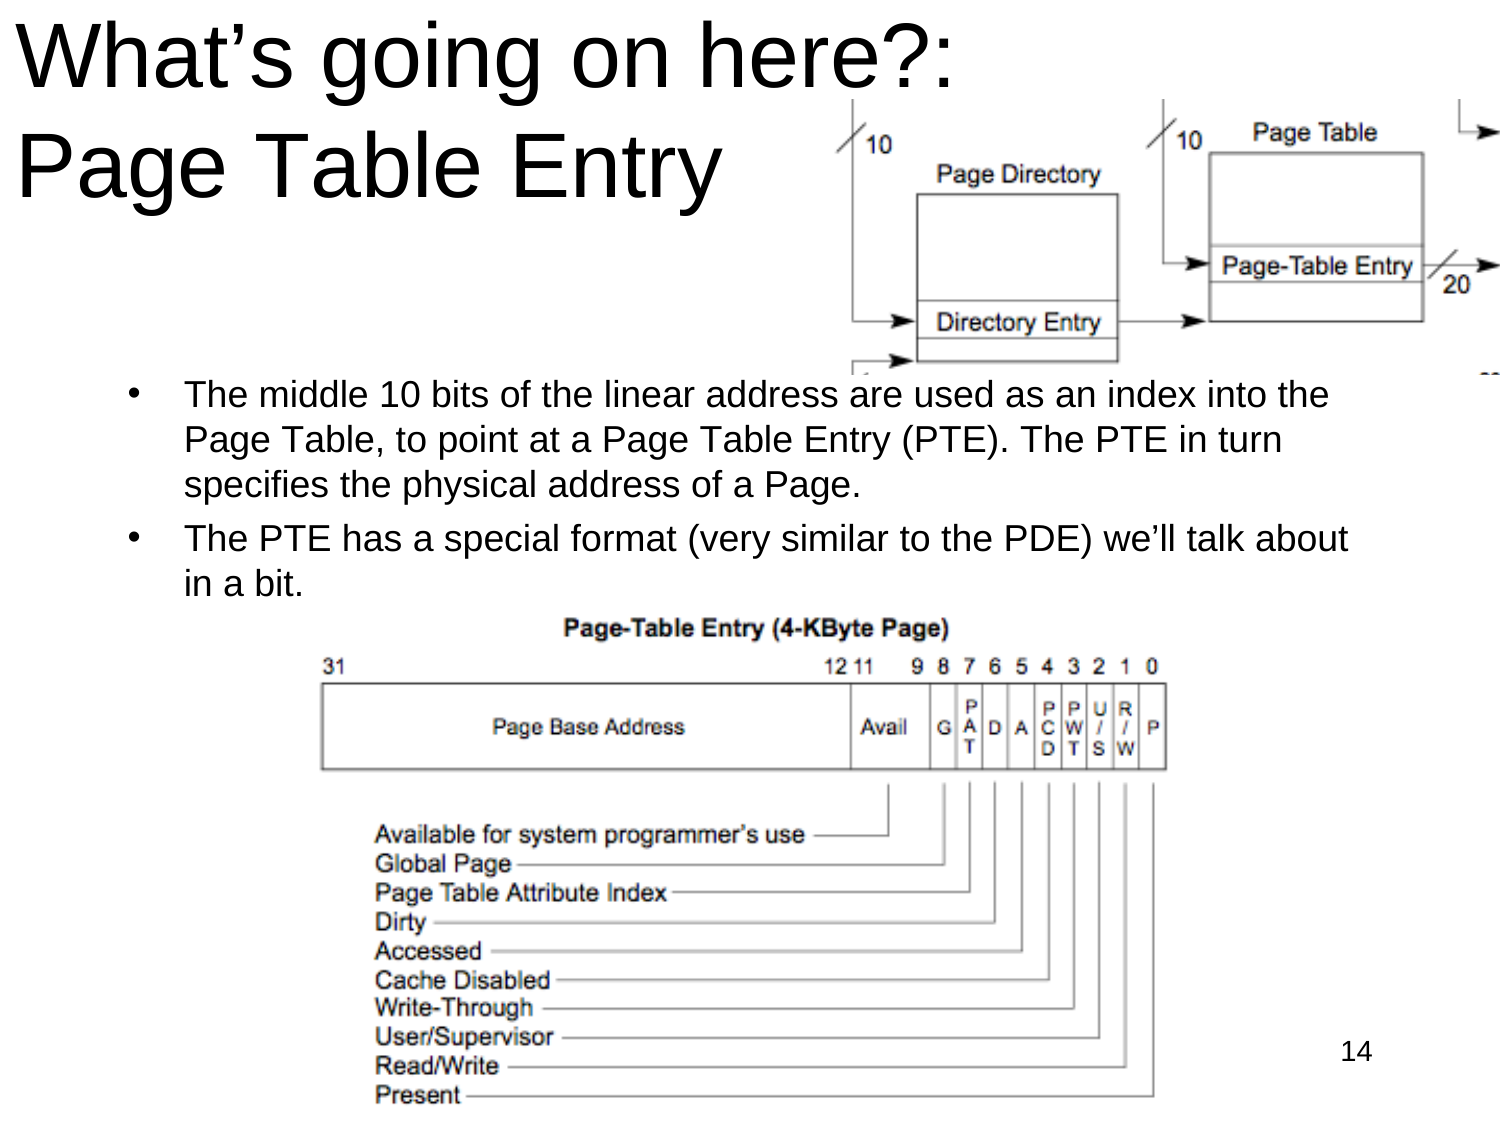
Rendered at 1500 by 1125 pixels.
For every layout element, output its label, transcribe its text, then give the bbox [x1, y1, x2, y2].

title What’s going on here?: Page Table Entry [0, 0, 1276, 224]
picture [312, 610, 1180, 1125]
picture [825, 99, 1500, 376]
list The middle 10 bits of the linear address are used as an index into the Page Table, to point at a Page Table Entry (PTE). The PTE in turn specifies the physical address of a Page. The PTE has a special format (very similar to the PDE) we’ll talk about in a bit. [112, 362, 1388, 1038]
text_box <number> [1180, 1038, 1388, 1101]
